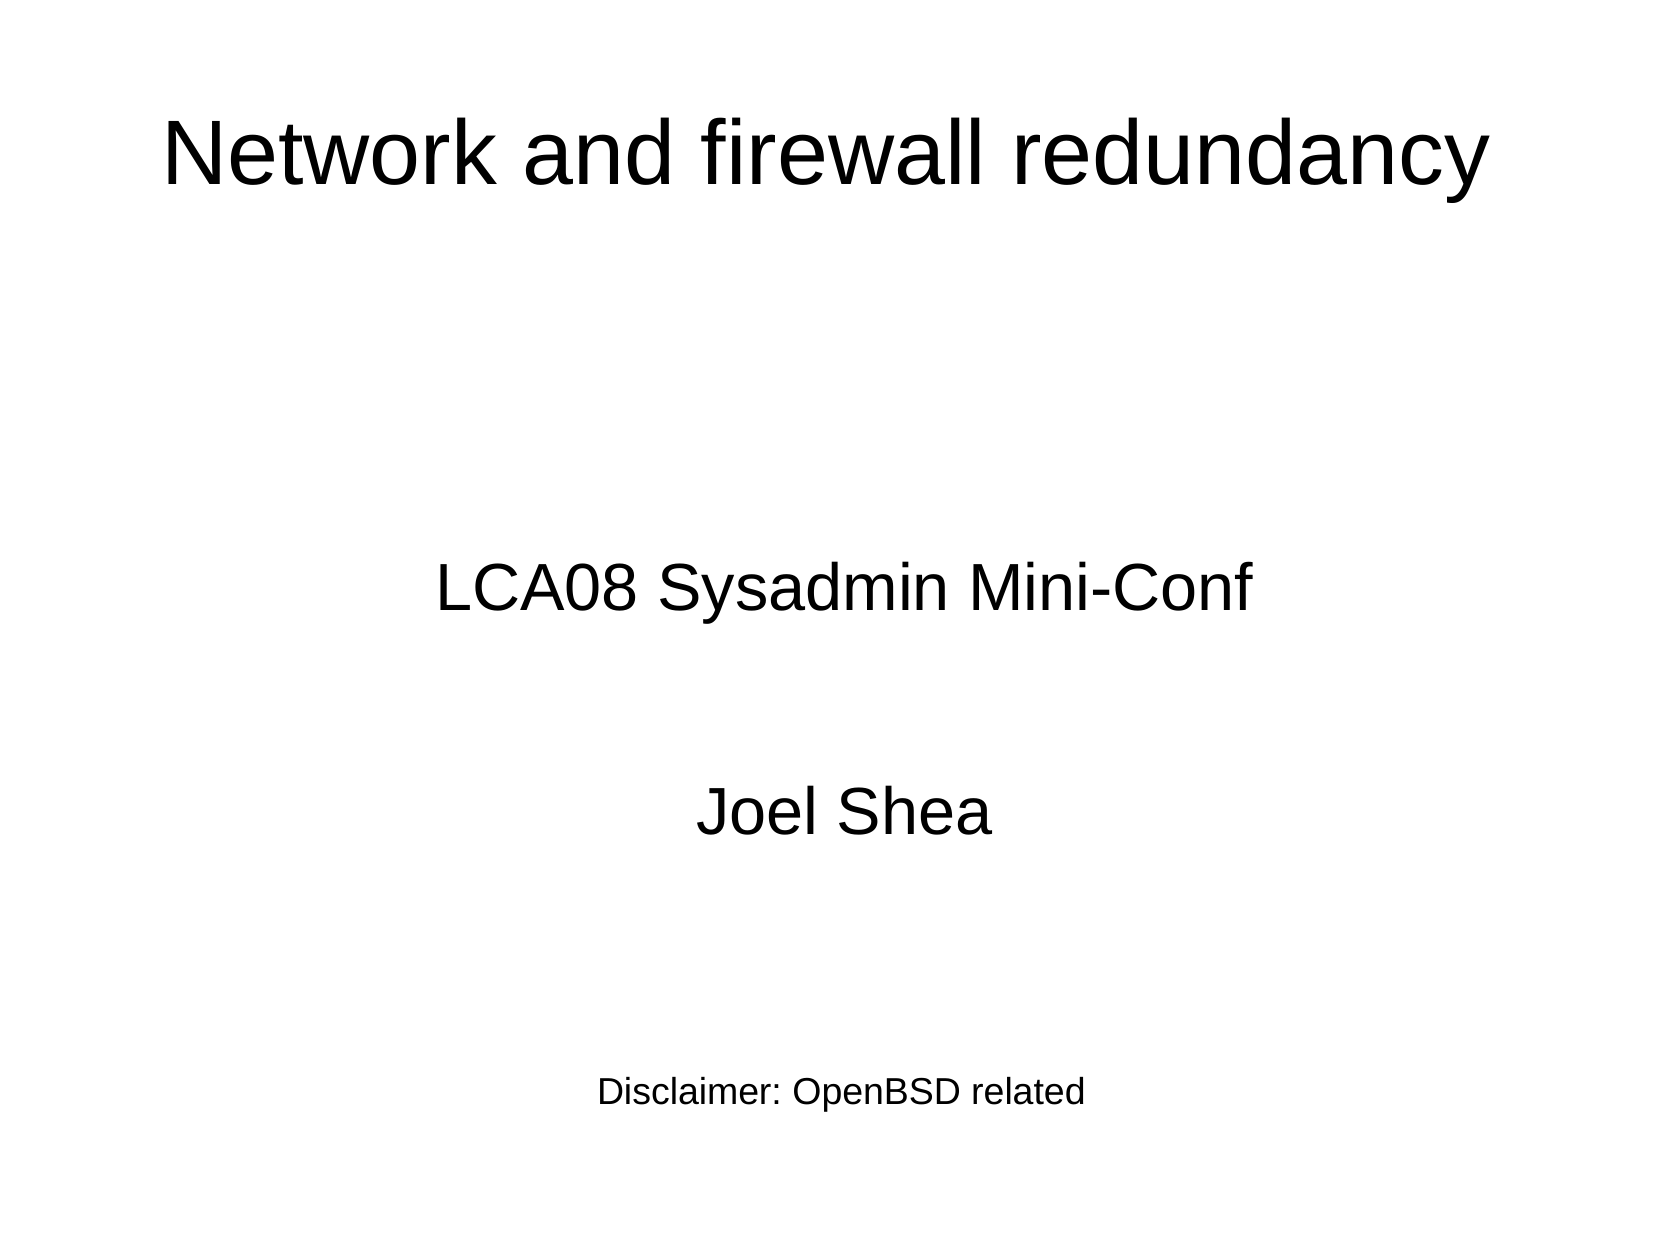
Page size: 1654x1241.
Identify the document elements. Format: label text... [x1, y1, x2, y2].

title Network and firewall redundancy [82, 49, 1571, 257]
text_box Disclaimer: OpenBSD related [383, 1062, 1300, 1125]
subtitle LCA08 Sysadmin Mini-Conf Joel Shea [82, 290, 1571, 1109]
